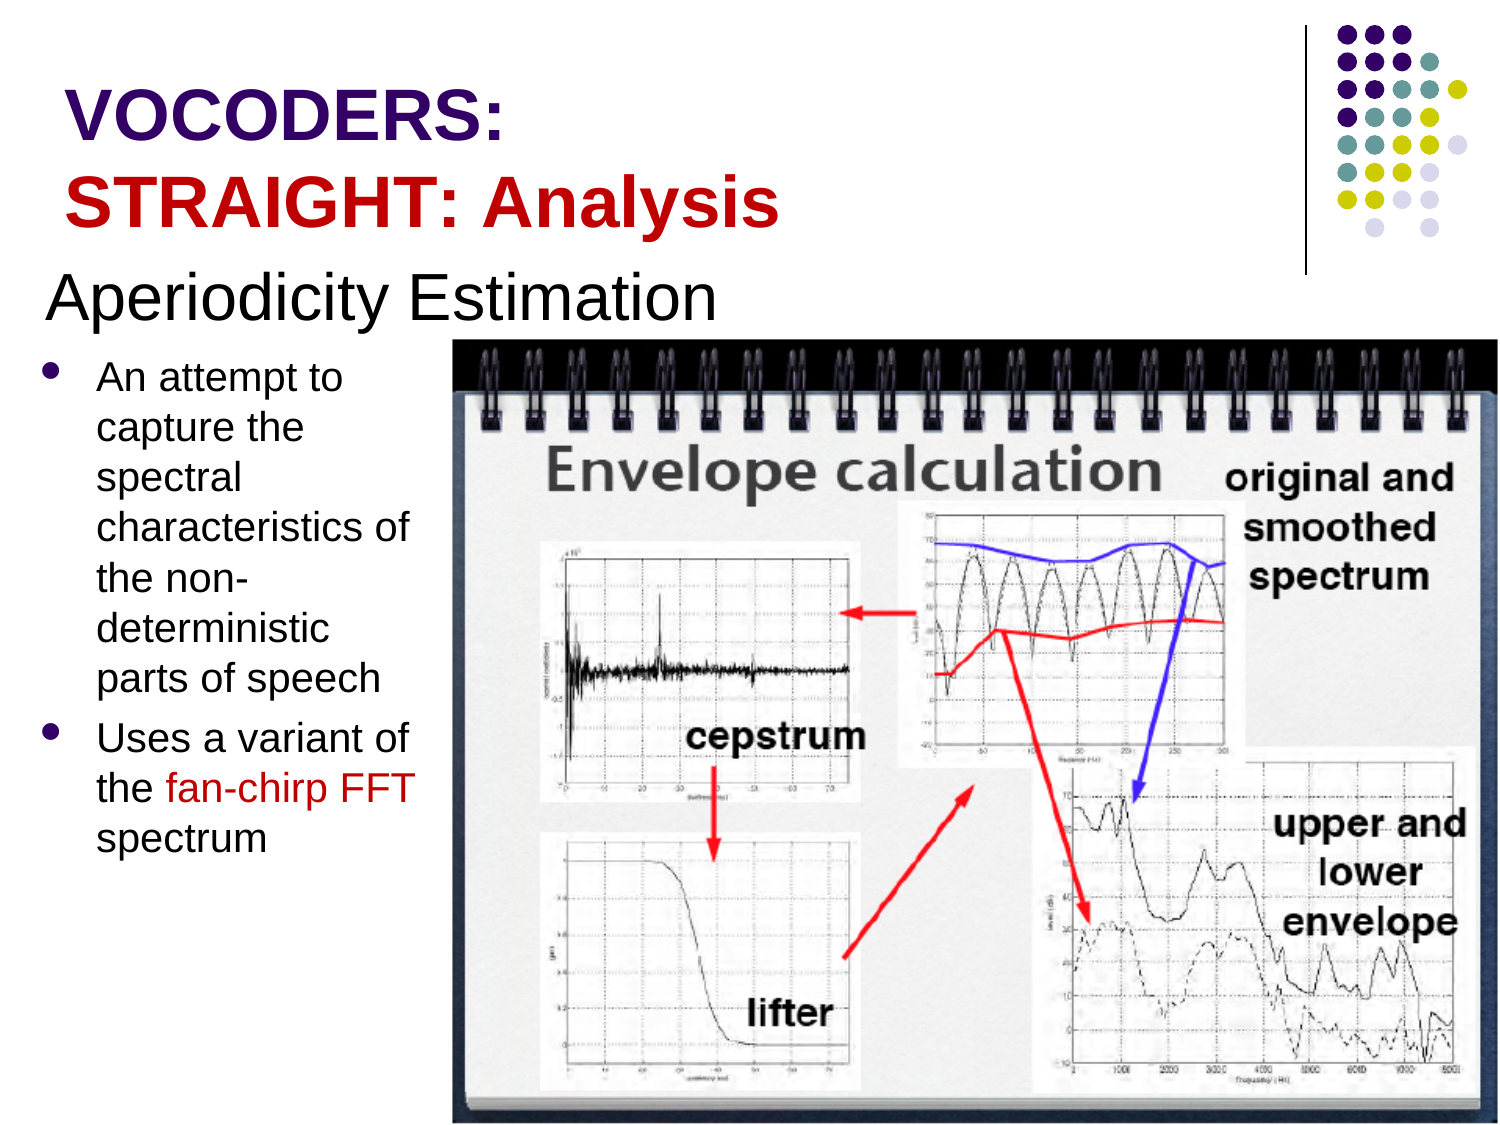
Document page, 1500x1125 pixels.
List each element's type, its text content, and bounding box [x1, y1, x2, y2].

text_box VOCODERS: STRAIGHT: Analysis [49, 37, 1288, 251]
list An attempt to capture the spectral characteristics of the non-deterministic parts of speech Uses a variant of the fan-chirp FFT spectrum [24, 342, 448, 1089]
text_box Aperiodicity Estimation [30, 245, 1269, 338]
picture [448, 338, 1500, 1125]
